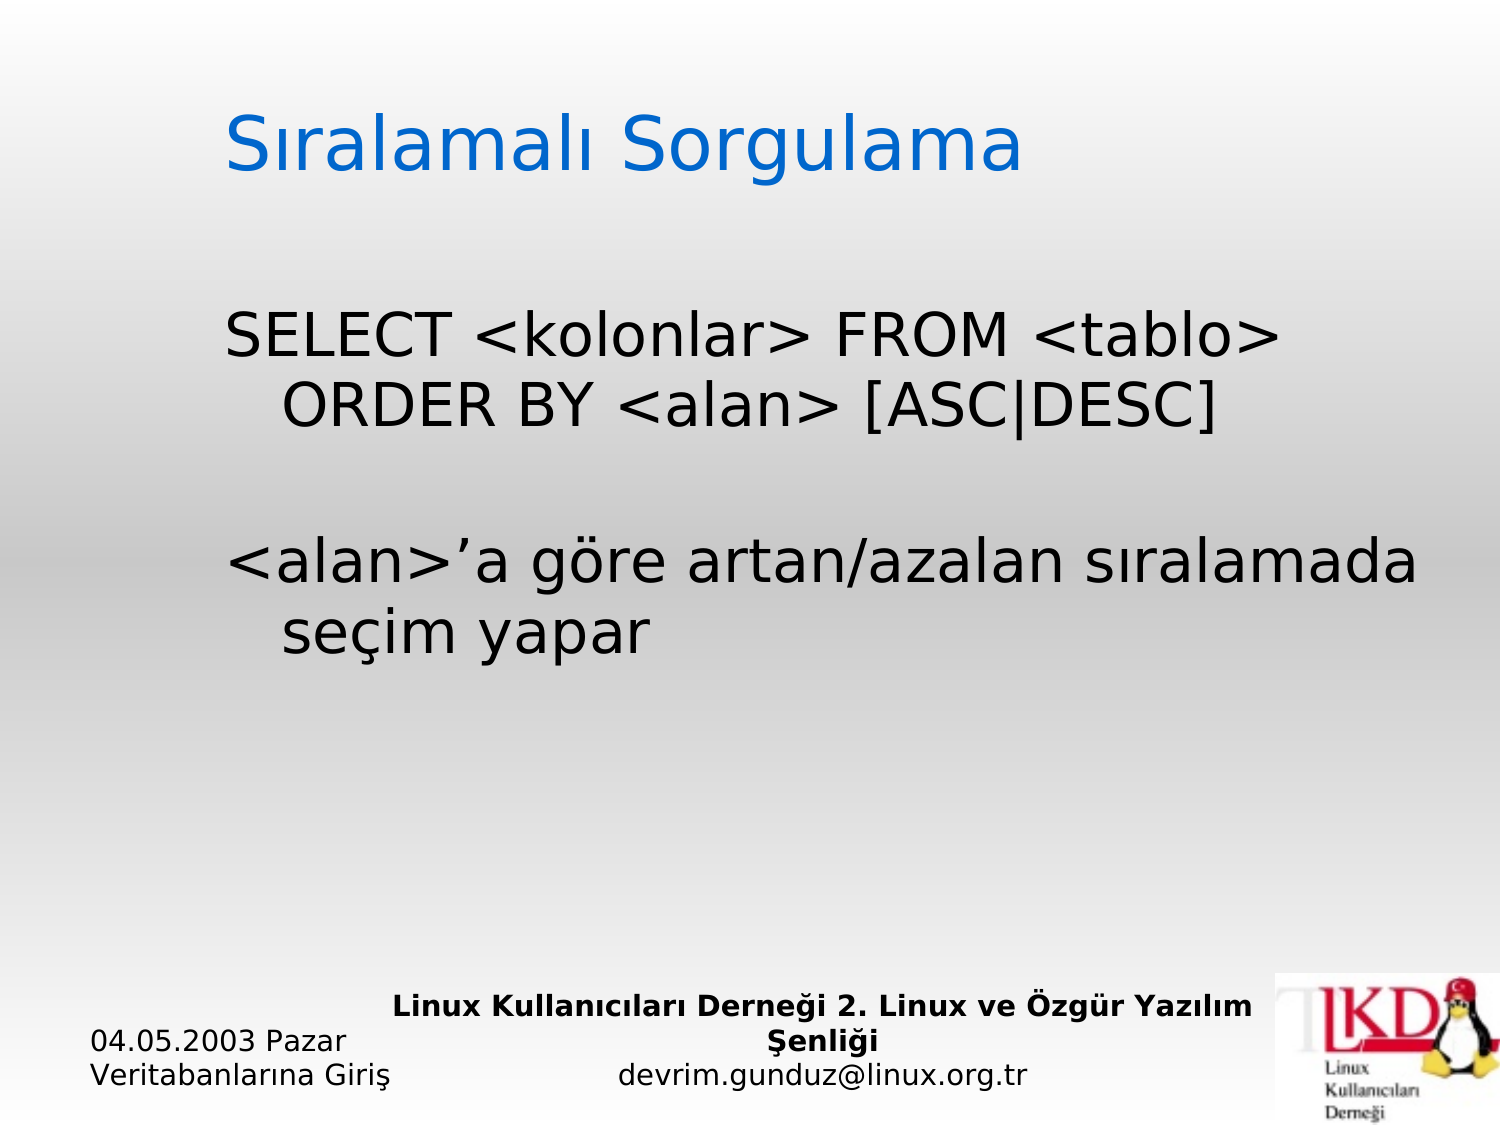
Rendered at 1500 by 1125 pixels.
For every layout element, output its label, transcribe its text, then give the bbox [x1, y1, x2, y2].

picture [1275, 973, 1500, 1125]
list SELECT <kolonlar> FROM <tablo> ORDER BY <alan> [ASC|DESC] <alan>’a göre artan/azalan sıralamada seçim yapar [224, 299, 1425, 975]
title Sıralamalı Sorgulama [224, 49, 1425, 238]
